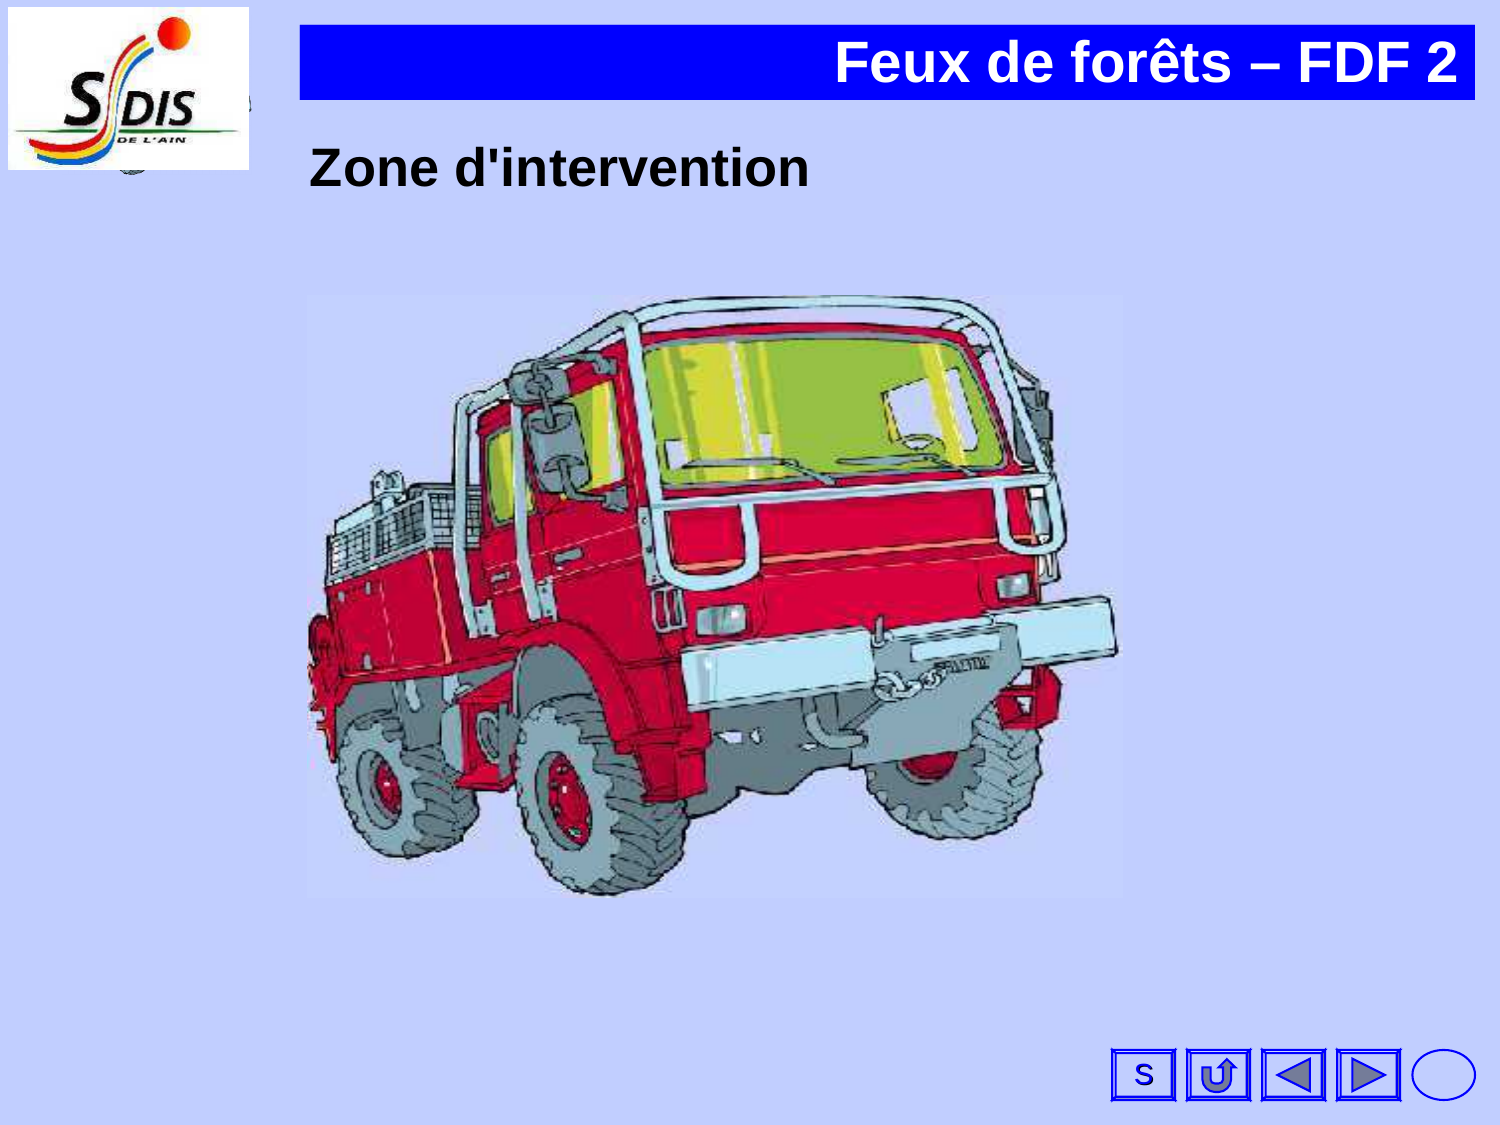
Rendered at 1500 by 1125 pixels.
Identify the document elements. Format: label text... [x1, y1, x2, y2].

text_box [1412, 1049, 1476, 1101]
text_box Feux de forêts – FDF 2 [299, 24, 1475, 100]
text_box Zone d'intervention [295, 130, 975, 207]
picture [307, 295, 1123, 898]
picture [8, 7, 249, 170]
